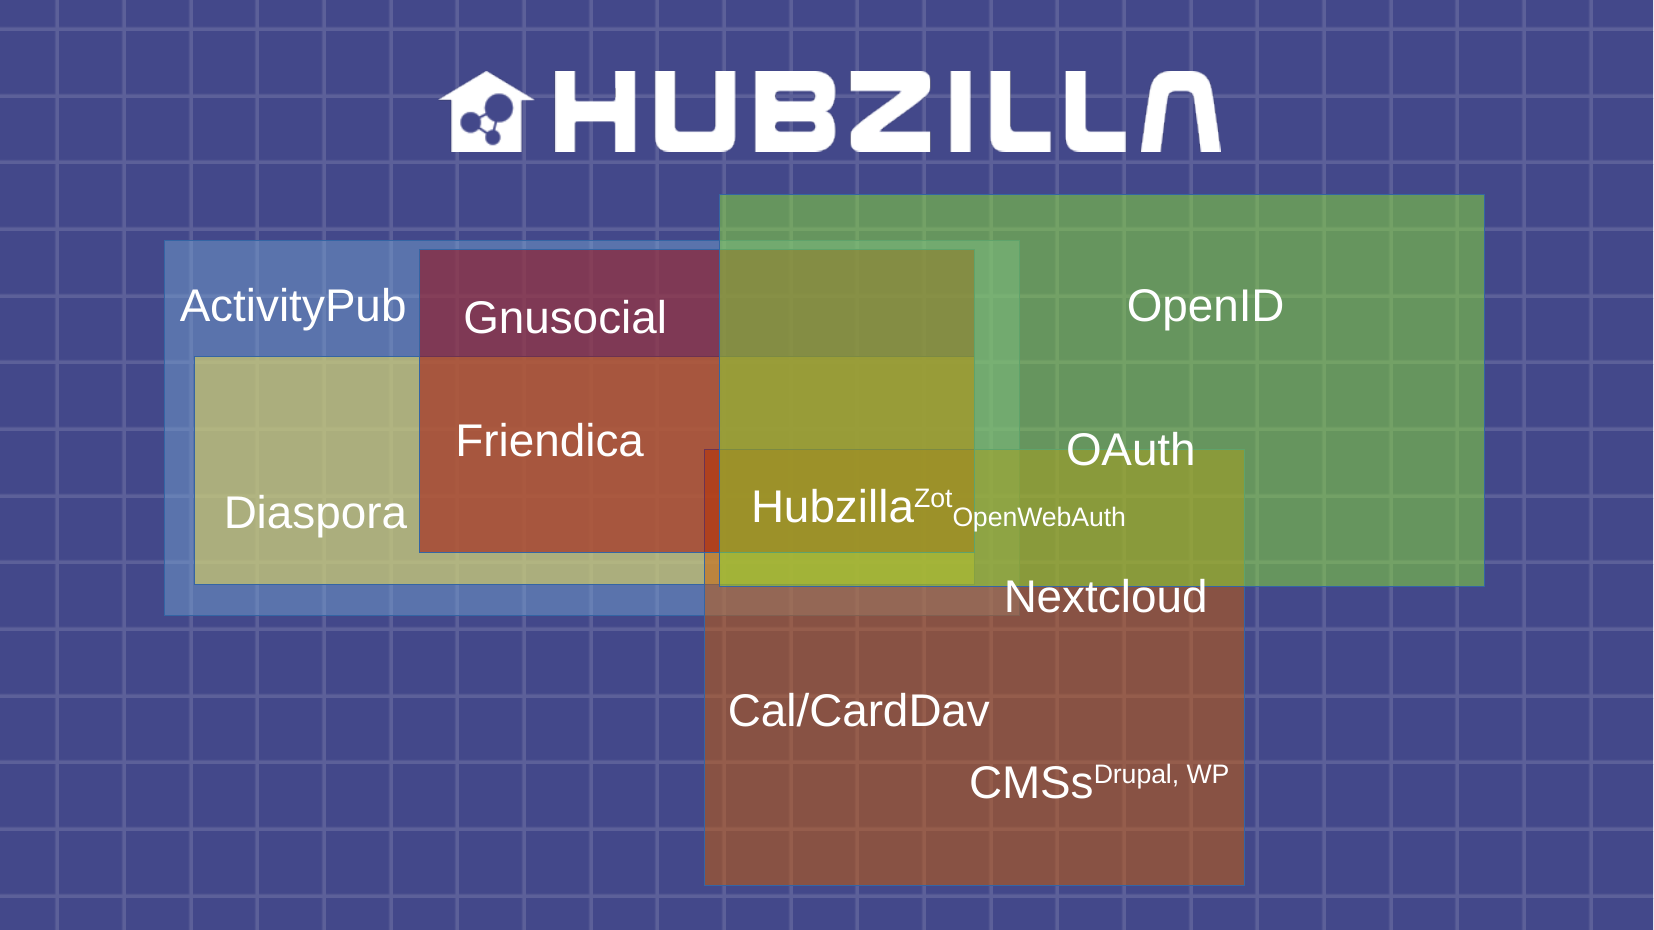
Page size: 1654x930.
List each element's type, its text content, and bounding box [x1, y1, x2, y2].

text_box [164, 194, 1485, 886]
text_box Nextcloud [989, 563, 1223, 621]
text_box HubzillaZotOpenWebAuth [736, 474, 1141, 553]
text_box CMSsDrupal, WP [954, 750, 1245, 814]
text_box ActivityPub [165, 272, 422, 336]
text_box OpenID [1112, 272, 1306, 331]
text_box Gnusocial [448, 284, 690, 348]
picture [0, 0, 1654, 930]
text_box Friendica [440, 407, 660, 466]
text_box OAuth [1051, 416, 1245, 475]
text_box Cal/CardDav [713, 677, 1006, 736]
text_box Diaspora [209, 479, 419, 538]
